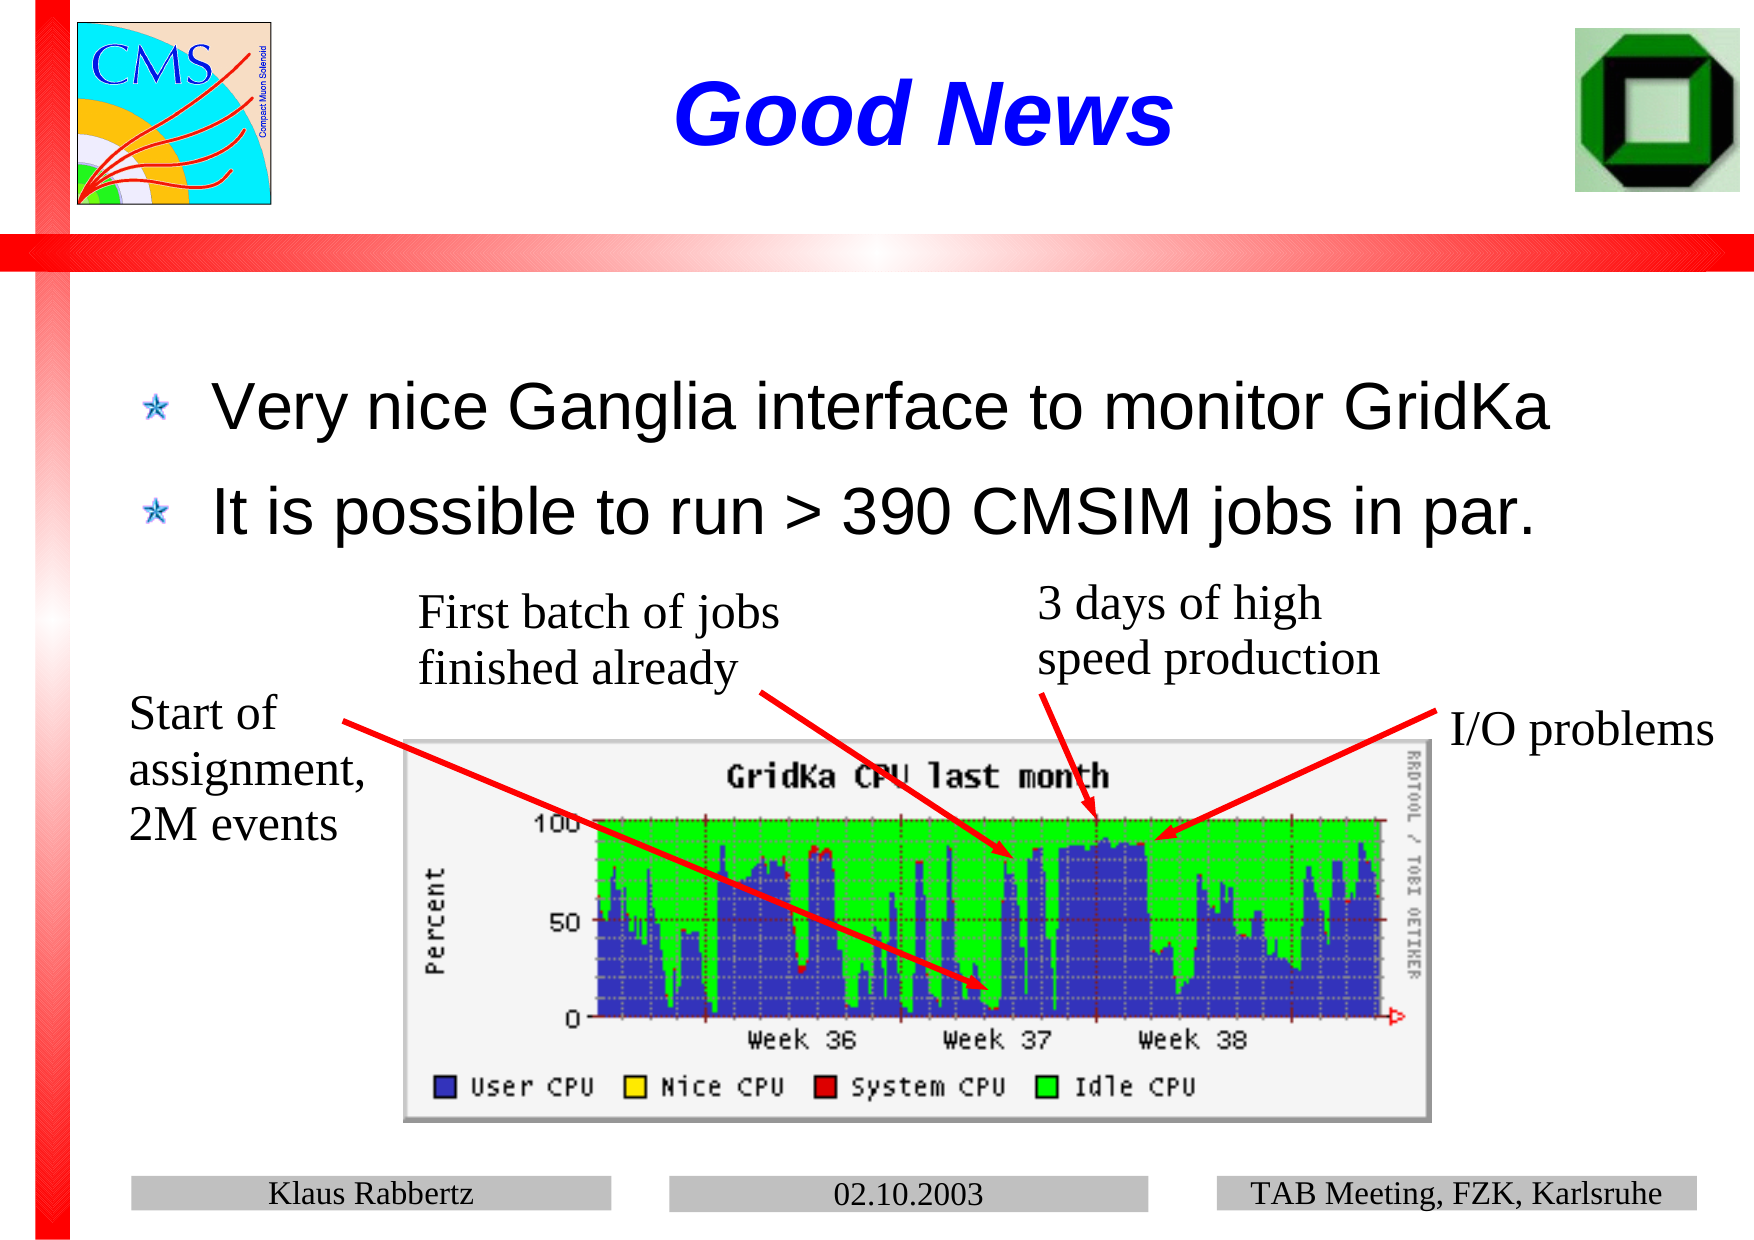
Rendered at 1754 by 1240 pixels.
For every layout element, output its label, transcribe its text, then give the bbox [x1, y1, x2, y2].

text_box Start of assignment, 2M events [128, 685, 379, 1059]
picture [403, 739, 1432, 1123]
text_box 3 days of high speed production [1037, 575, 1384, 700]
text_box I/O problems [1449, 701, 1716, 757]
text_box First batch of jobs finished already [417, 584, 793, 695]
list Very nice Ganglia interface to monitor GridKa It is possible to run > 390 CMSIM jobs in par. [128, 369, 1627, 569]
picture [76, 21, 272, 205]
title Good News [282, 10, 1566, 218]
picture [1575, 28, 1740, 192]
